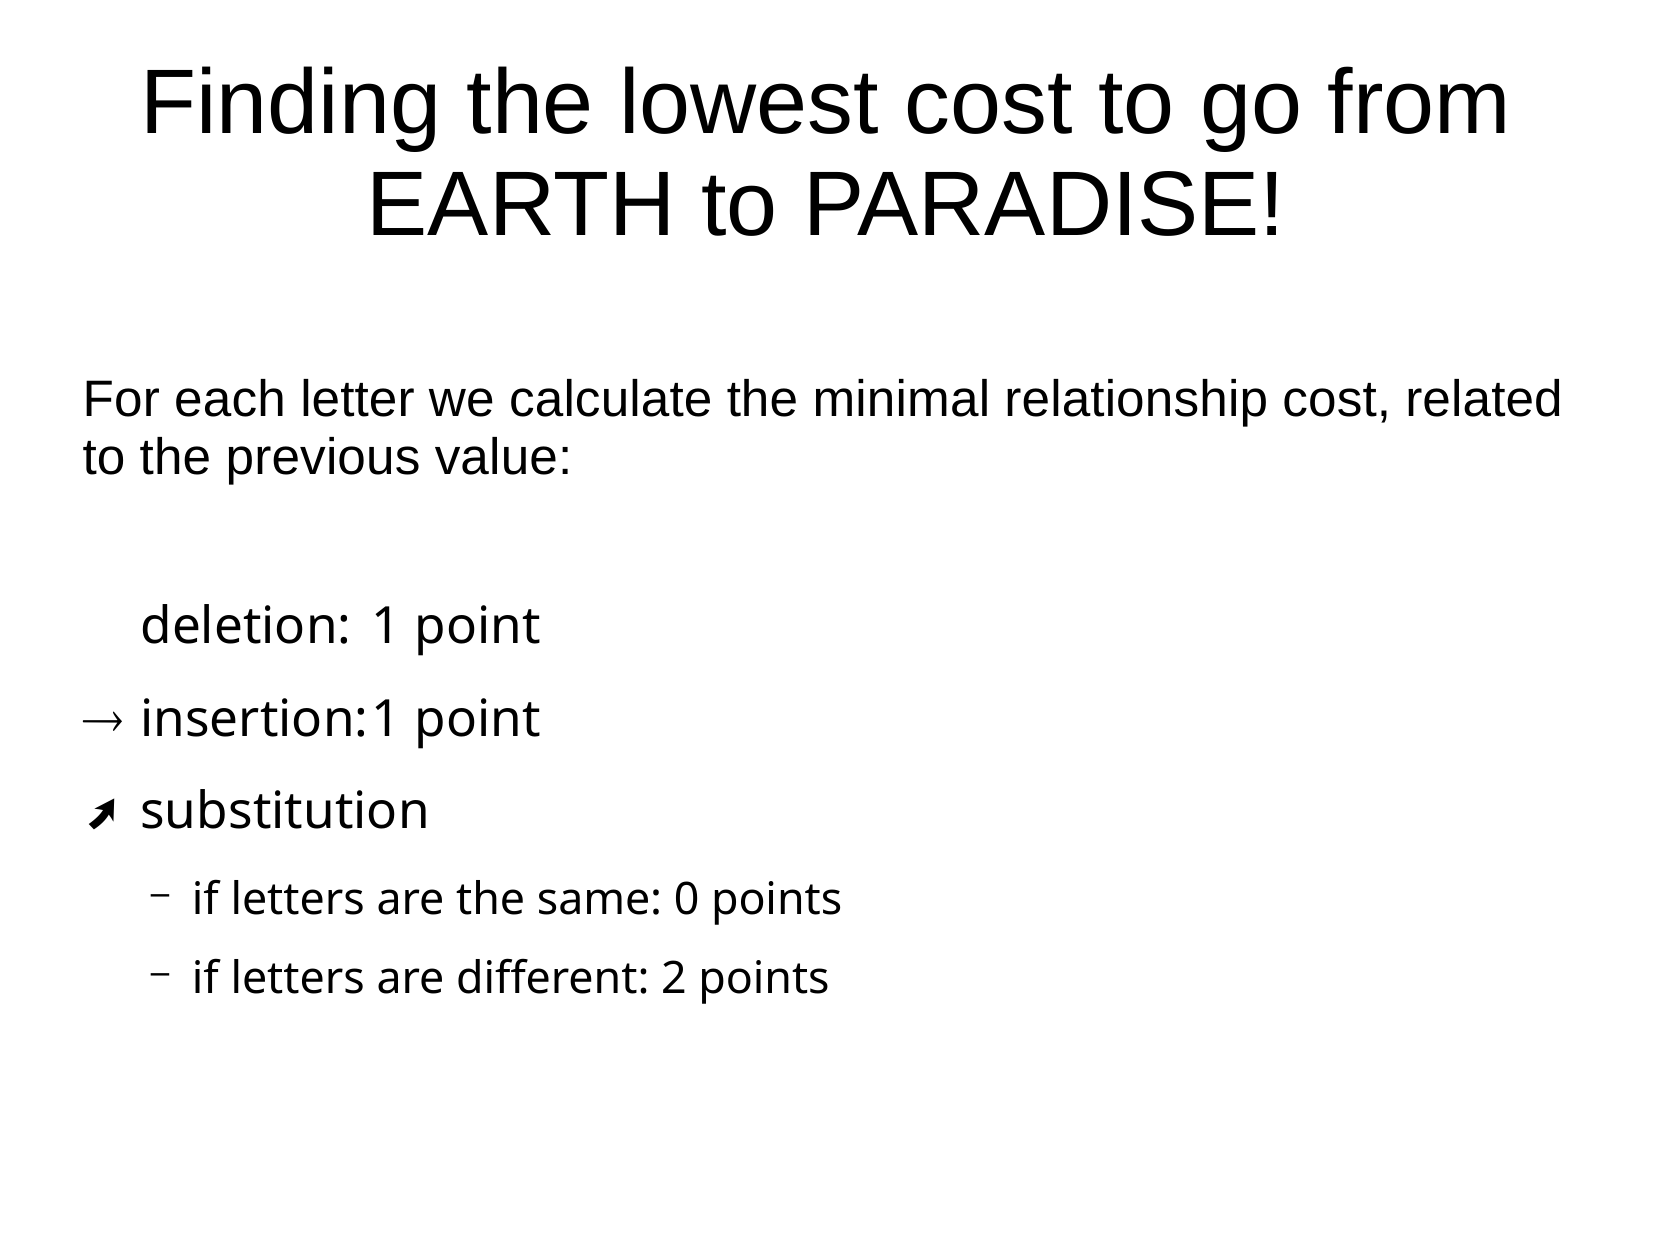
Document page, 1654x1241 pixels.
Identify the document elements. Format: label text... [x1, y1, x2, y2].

title Finding the lowest cost to go from EARTH to PARADISE! [82, 49, 1571, 257]
list For each letter we calculate the minimal relationship cost, related to the previous value: × deletion: 1 point Ö insertion: 1 point Ú substitution if letters are the same: 0 points if letters are different: 2 points [82, 290, 1571, 1010]
